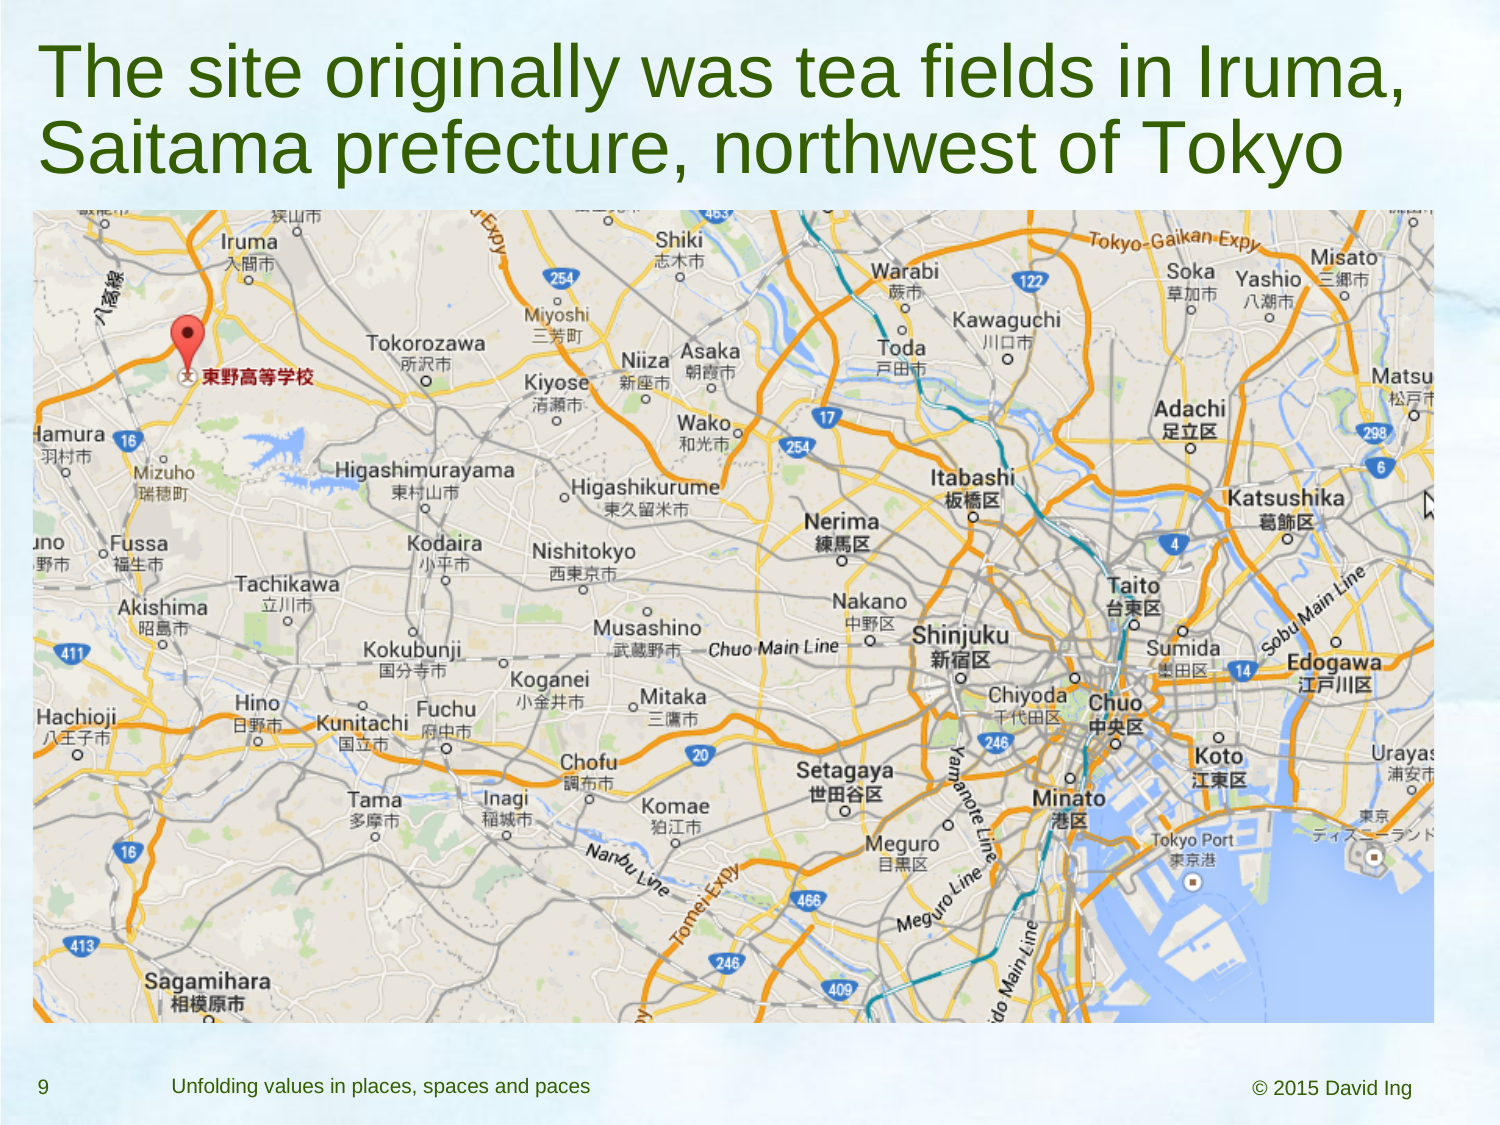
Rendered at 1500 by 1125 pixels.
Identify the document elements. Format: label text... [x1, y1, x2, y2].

picture [0, 0, 1500, 1125]
title The site originally was tea fields in Iruma, Saitama prefecture, northwest of Tokyo [37, 37, 1463, 236]
